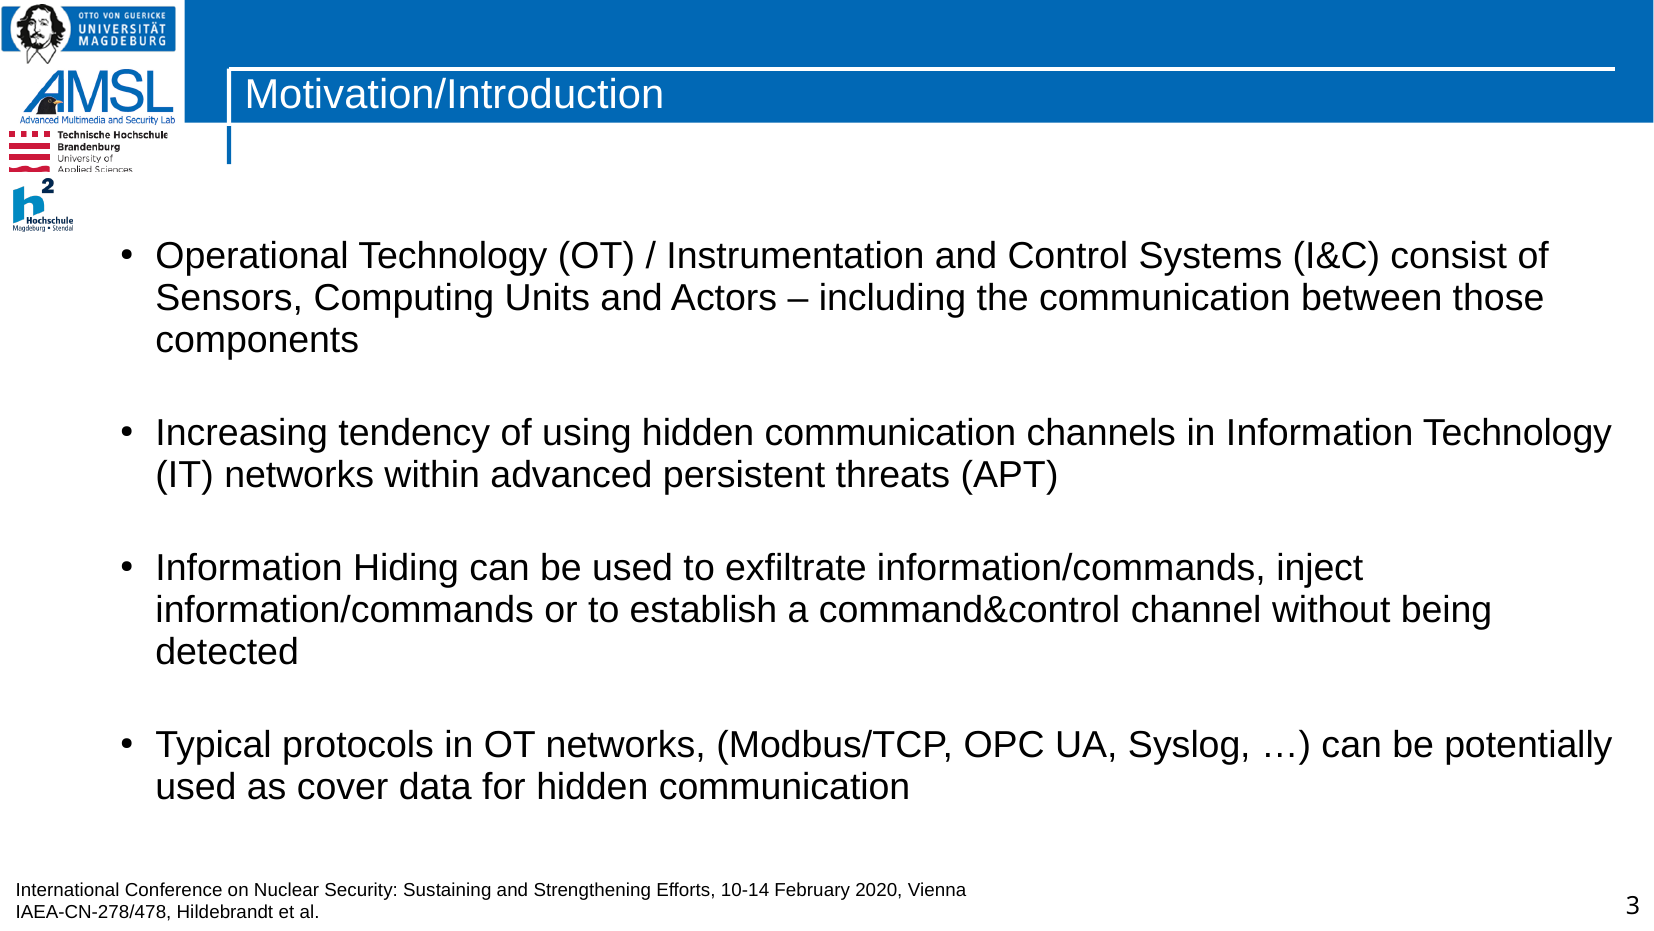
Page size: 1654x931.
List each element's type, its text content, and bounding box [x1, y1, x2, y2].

picture [13, 178, 73, 232]
picture [18, 68, 176, 127]
picture [0, 0, 176, 64]
text_box Operational Technology (OT) / Instrumentation and Control Systems (I&C) consist of Sensors, Computing Units and Actors – including the communication between those components Increasing tendency of using hidden communication channels in Information Technology (IT) networks within advanced persistent threats (APT) Information Hiding can be used to exfiltrate information/commands, inject information/commands or to establish a command&control channel without being detected Typical protocols in OT networks, (Modbus/TCP, OPC UA, Syslog, …) can be potentially used as cover data for hidden communication [120, 171, 1636, 871]
title Motivation/Introduction [244, 67, 1621, 122]
